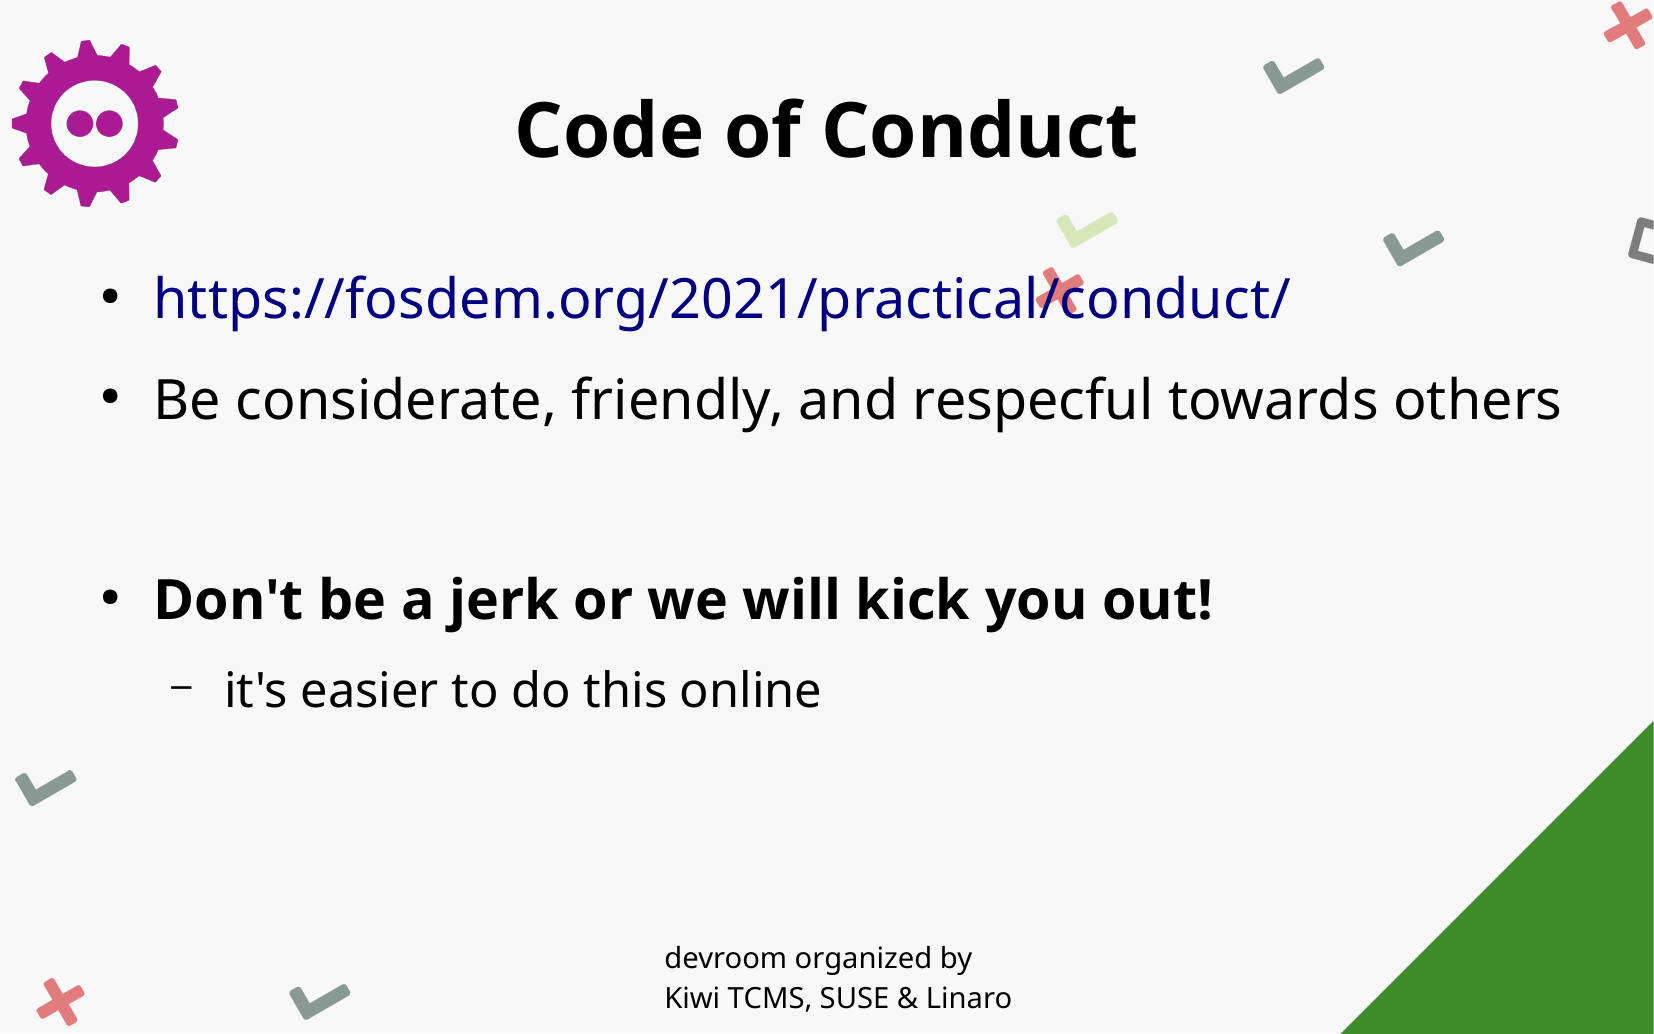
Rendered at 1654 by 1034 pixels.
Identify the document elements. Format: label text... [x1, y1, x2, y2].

picture [15, 770, 359, 1034]
title Code of Conduct [82, 41, 1571, 214]
picture [1340, 716, 1654, 1034]
picture [1035, 0, 1654, 315]
list https://fosdem.org/2021/practical/conduct/ Be considerate, friendly, and respecful towards others Don't be a jerk or we will kick you out! it's easier to do this online [82, 259, 1571, 859]
picture [11, 40, 178, 207]
